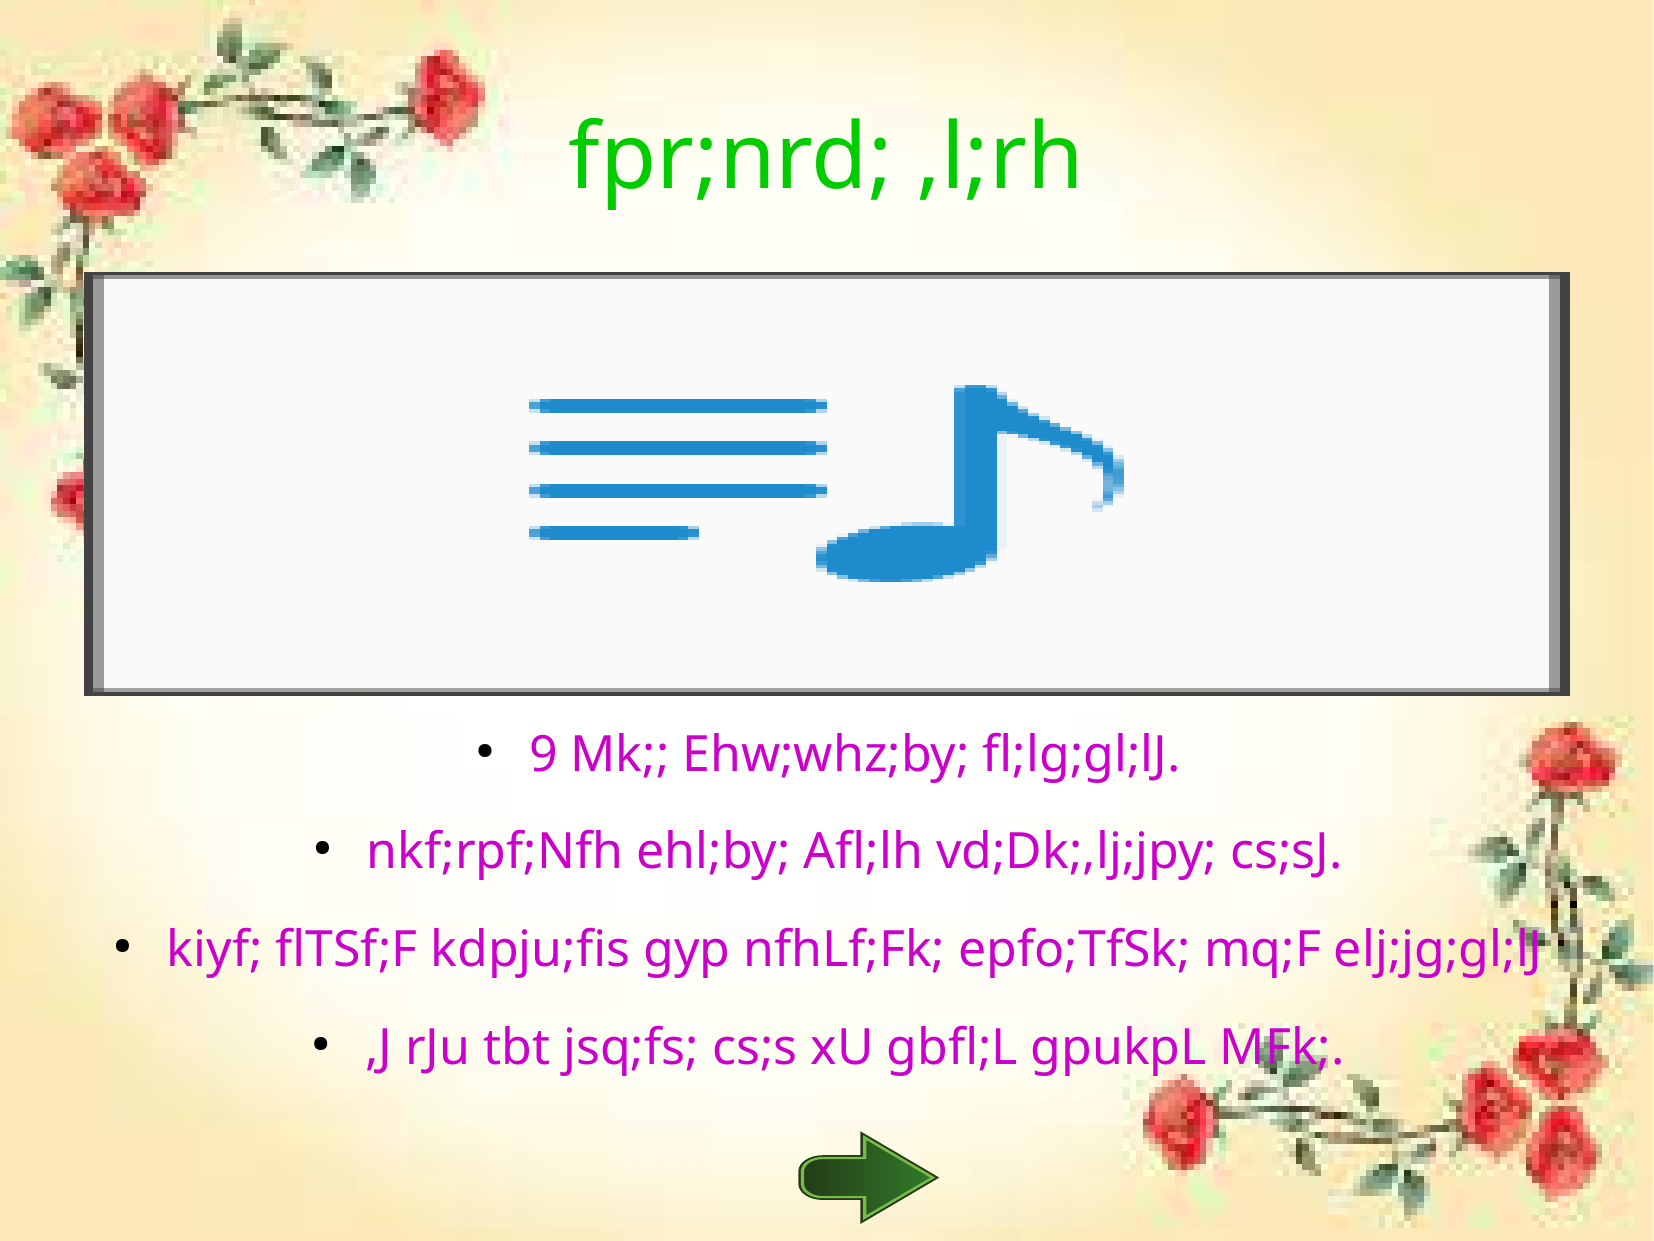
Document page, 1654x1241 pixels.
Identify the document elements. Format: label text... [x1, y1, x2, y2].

list 9 Mk;; Ehw;whz;by; fl;lg;gl;lJ. nkf;rpf;Nfh ehl;by; Afl;lh vd;Dk;,lj;jpy; cs;sJ. kiyf; flTSf;F kdpju;fis gyp nfhLf;Fk; epfo;TfSk; mq;F elj;jg;gl;lJ ,J rJu tbt jsq;fs; cs;s xU gbfl;L gpukpL MFk;. [82, 717, 1557, 1109]
picture [0, 0, 1654, 1241]
text_box [82, 271, 1571, 697]
title fpr;nrd; ,l;rh [82, 49, 1571, 257]
